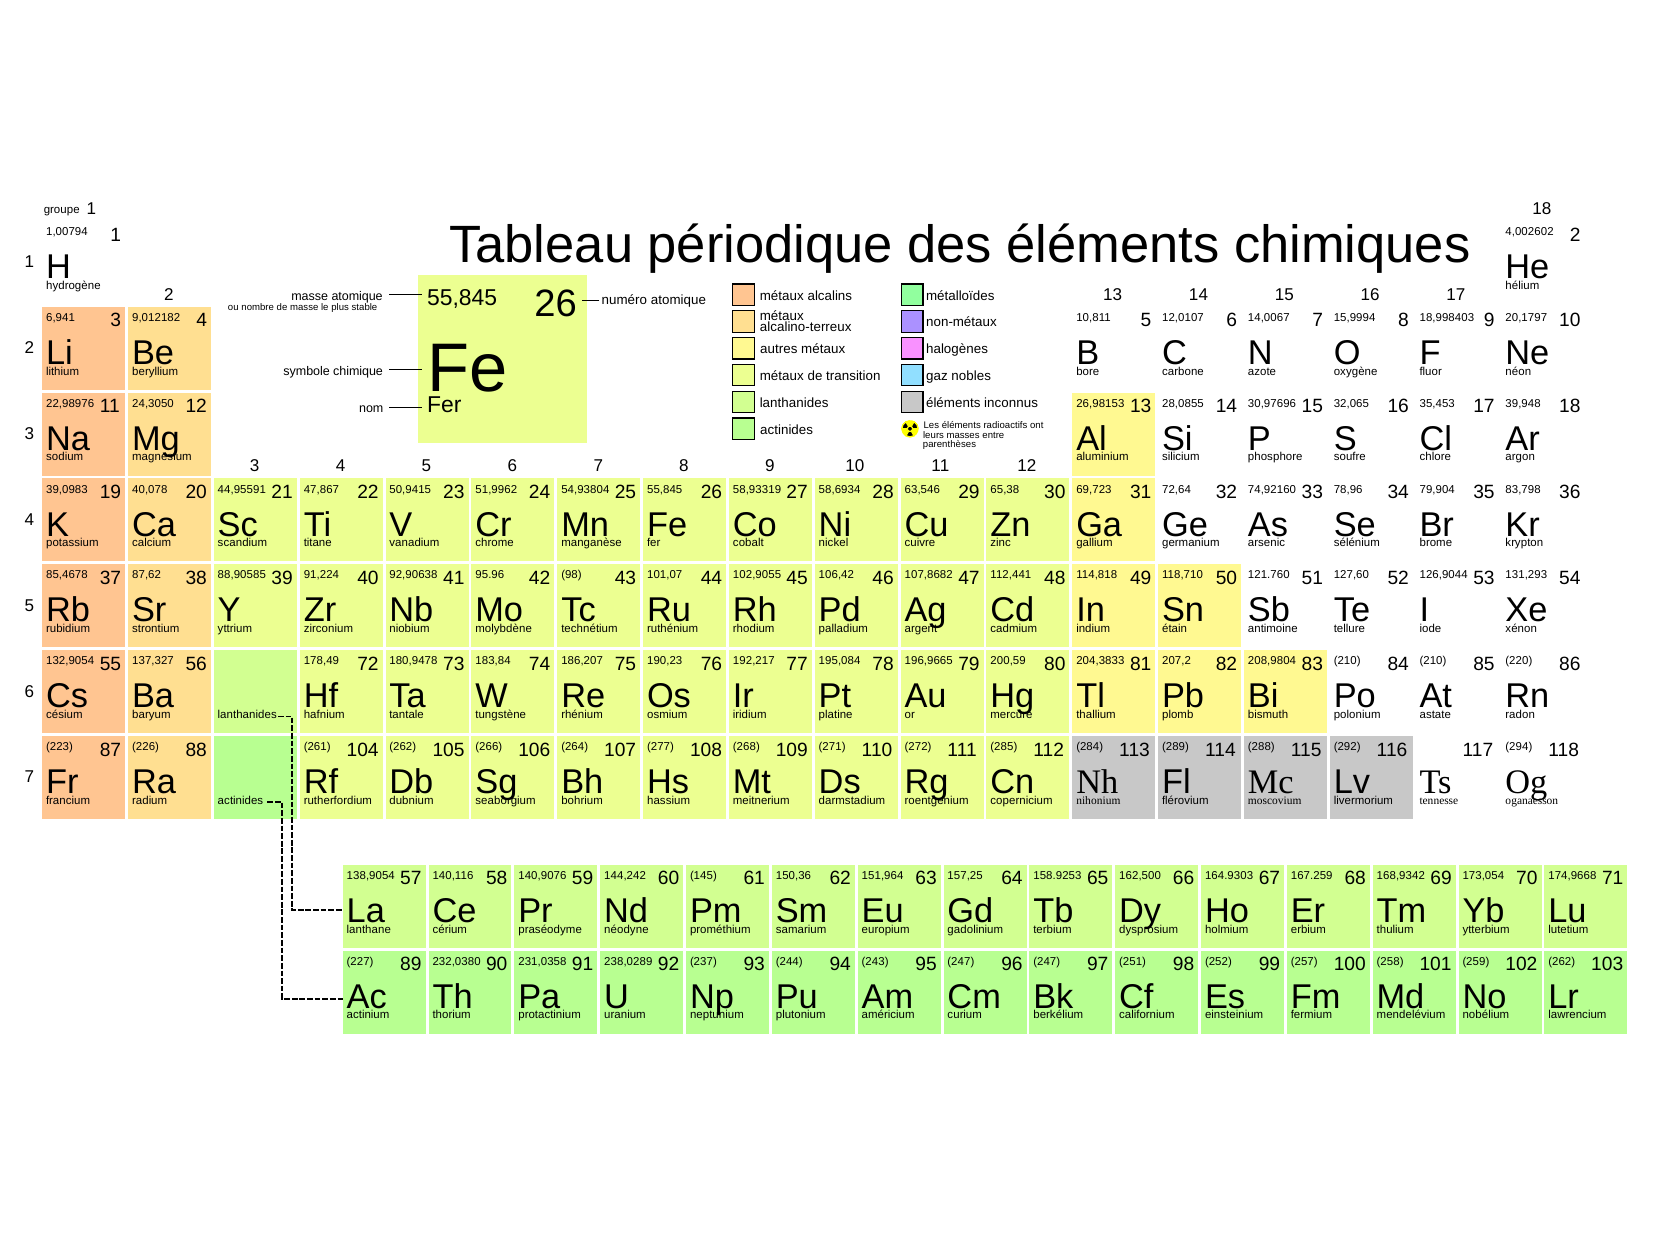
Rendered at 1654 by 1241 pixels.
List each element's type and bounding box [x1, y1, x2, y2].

picture [23, 200, 1632, 1038]
